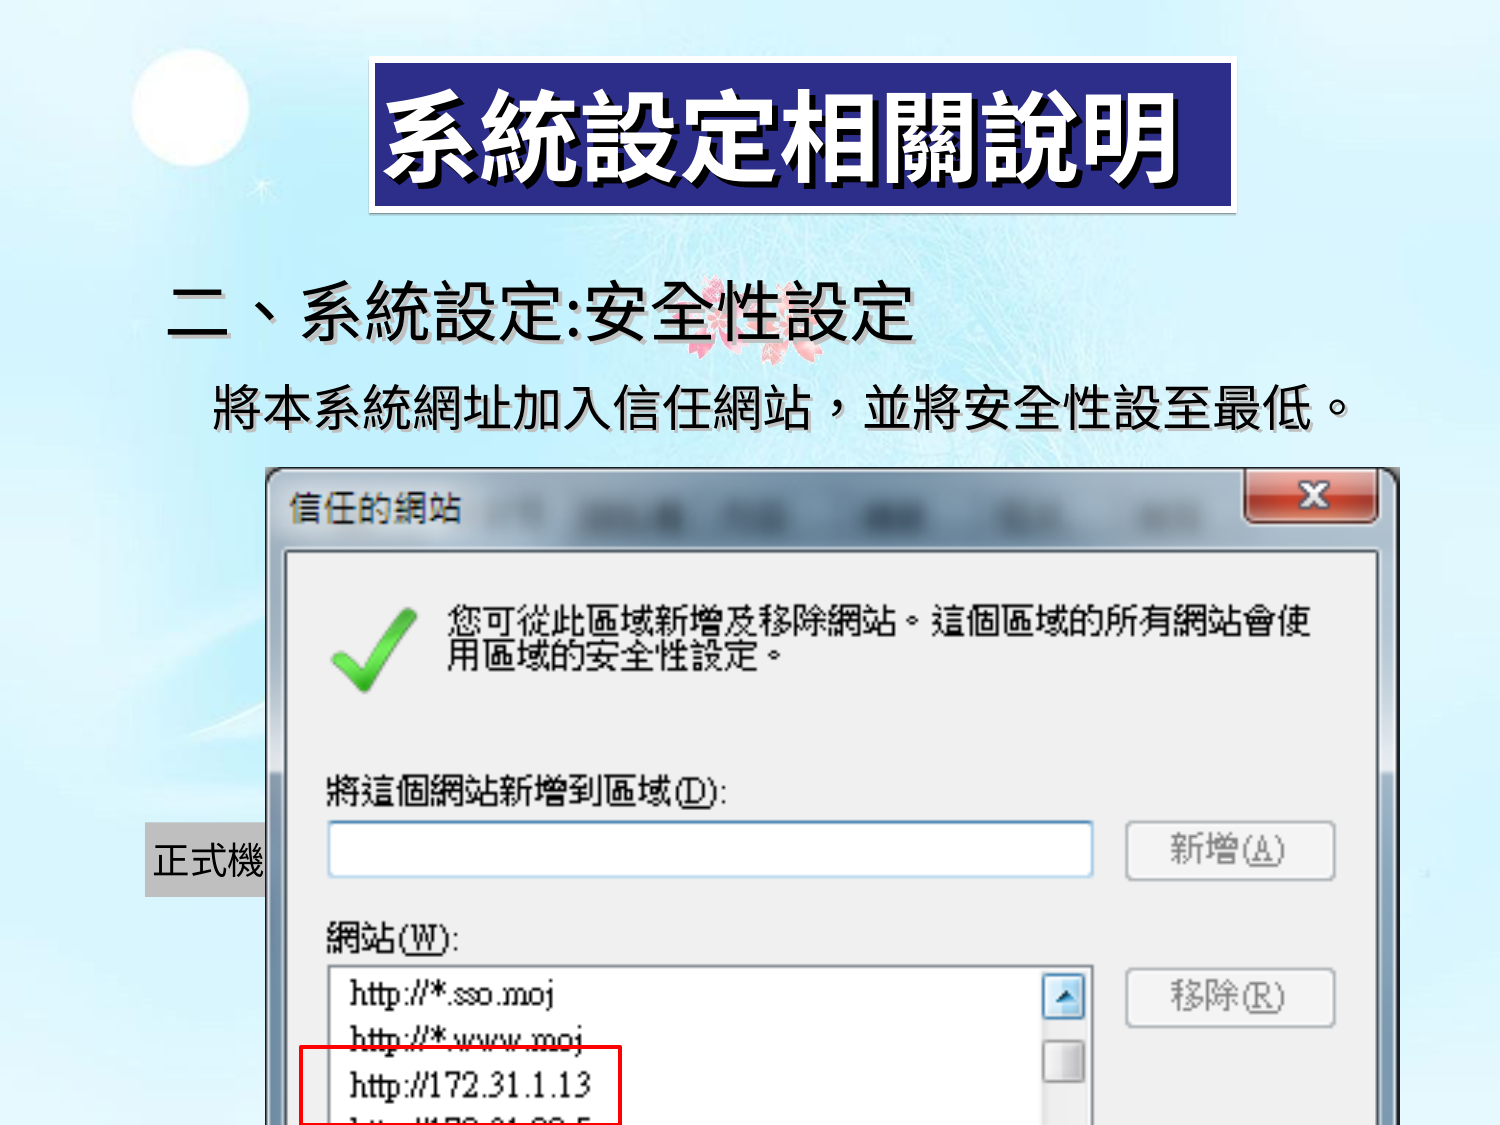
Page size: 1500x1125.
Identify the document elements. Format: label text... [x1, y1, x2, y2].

picture [0, 0, 1500, 1125]
text_box 將本系統網址加入信任網站，並將安全性設至最低。 [204, 361, 1370, 452]
text_box 二、系統設定:安全性設定 [156, 255, 925, 365]
text_box 正式機網址: https://eth.moj.gov.tw/aaclob [145, 822, 265, 897]
picture [303, 1049, 618, 1123]
title 系統設定相關說明 [372, 59, 1235, 210]
